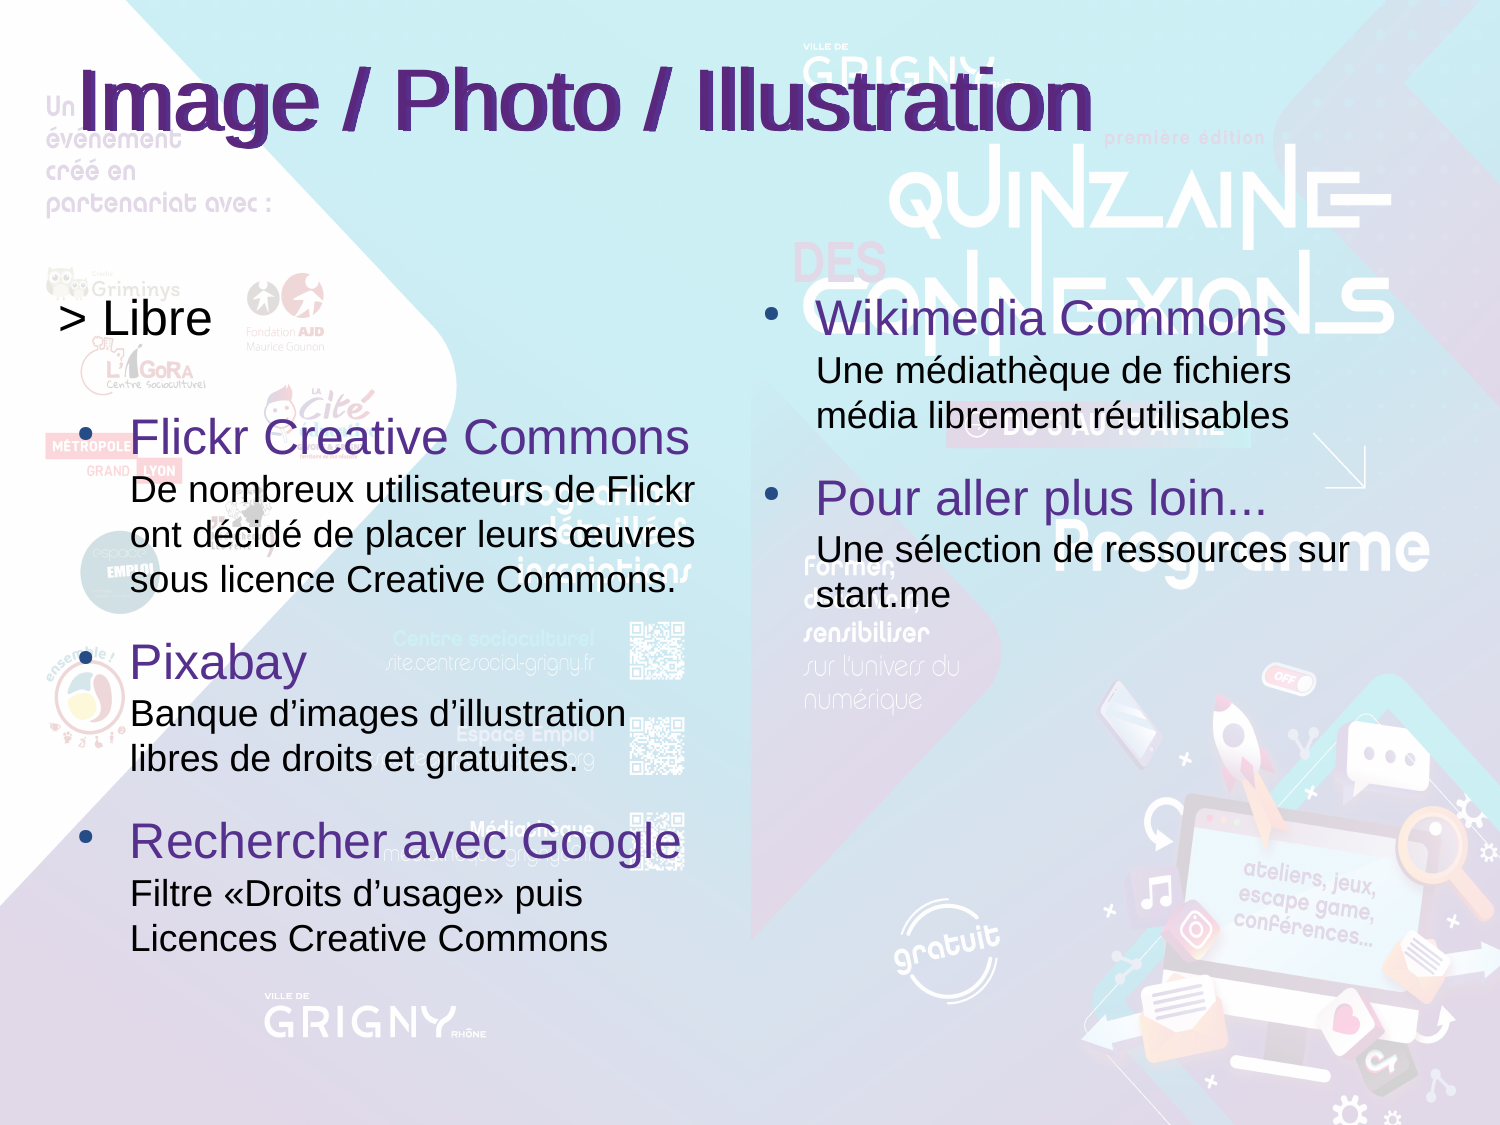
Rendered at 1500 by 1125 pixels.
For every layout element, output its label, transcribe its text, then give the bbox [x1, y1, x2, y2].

title Image / Photo / Illustration [75, 29, 1425, 148]
list > Libre Flickr Creative Commons De nombreux utilisateurs de Flickr ont décidé de placer leurs œuvres sous licence Creative Commons. Pixabay Banque d’images d’illustration libres de droits et gratuites. Rechercher avec Google Filtre «Droits d’usage» puis Licences Creative Commons Wikimedia Commons Une médiathèque de fichiers média librement réutilisables Pour aller plus loin... Une sélection de ressources sur start.me [59, 285, 1402, 980]
